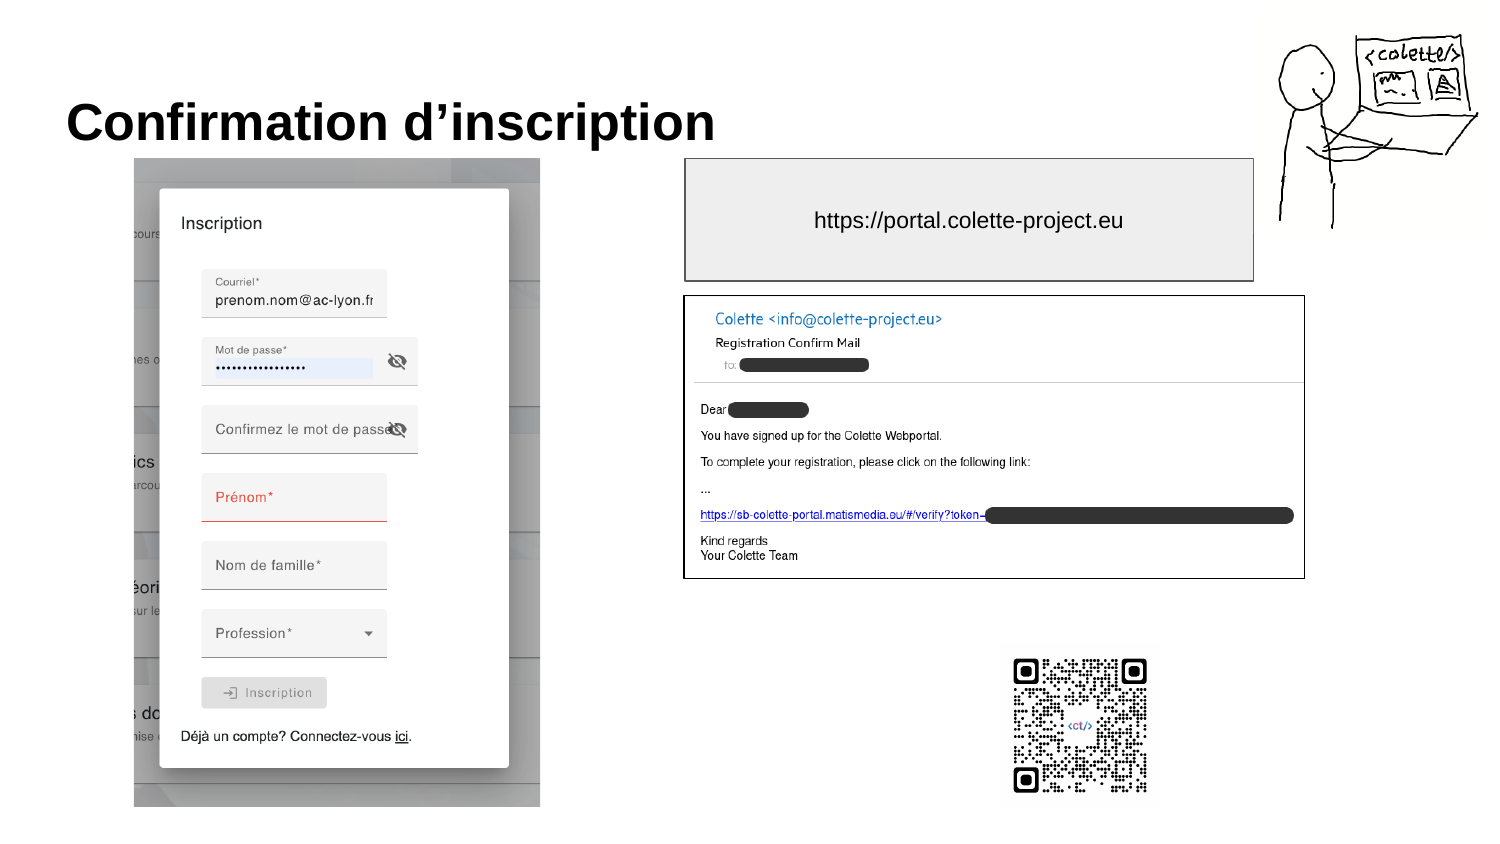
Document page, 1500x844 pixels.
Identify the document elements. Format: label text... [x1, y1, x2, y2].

picture [1253, 6, 1483, 234]
title Confirmation d’inscription [51, 72, 1253, 167]
picture [999, 644, 1161, 807]
picture [133, 167, 541, 807]
picture [684, 296, 1304, 578]
text_box https://portal.colette-project.eu [685, 158, 1253, 281]
